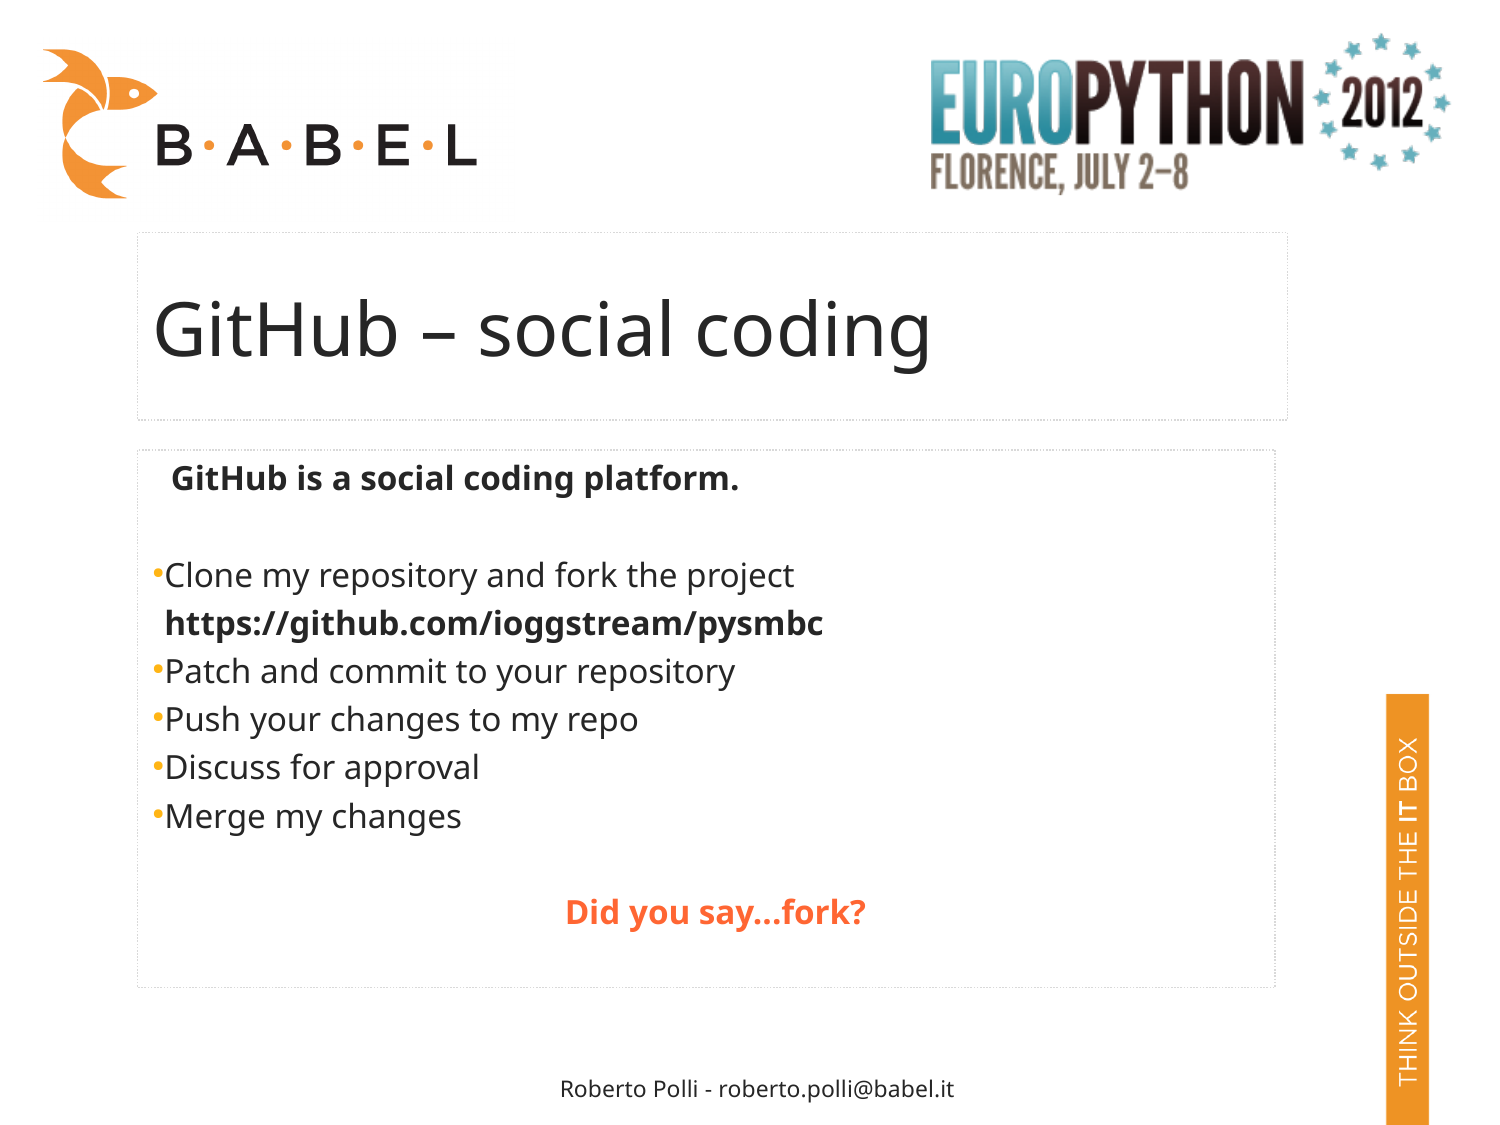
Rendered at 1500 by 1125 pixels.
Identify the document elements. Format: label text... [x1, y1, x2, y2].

picture [1379, 687, 1434, 1125]
list GitHub is a social coding platform. Clone my repository and fork the project https://github.com/ioggstream/pysmbc Patch and commit to your repository Push your changes to my repo Discuss for approval Merge my changes Did you say...fork? [137, 450, 1276, 988]
title GitHub – social coding [137, 232, 1288, 421]
picture [37, 37, 515, 222]
picture [931, 29, 1463, 207]
